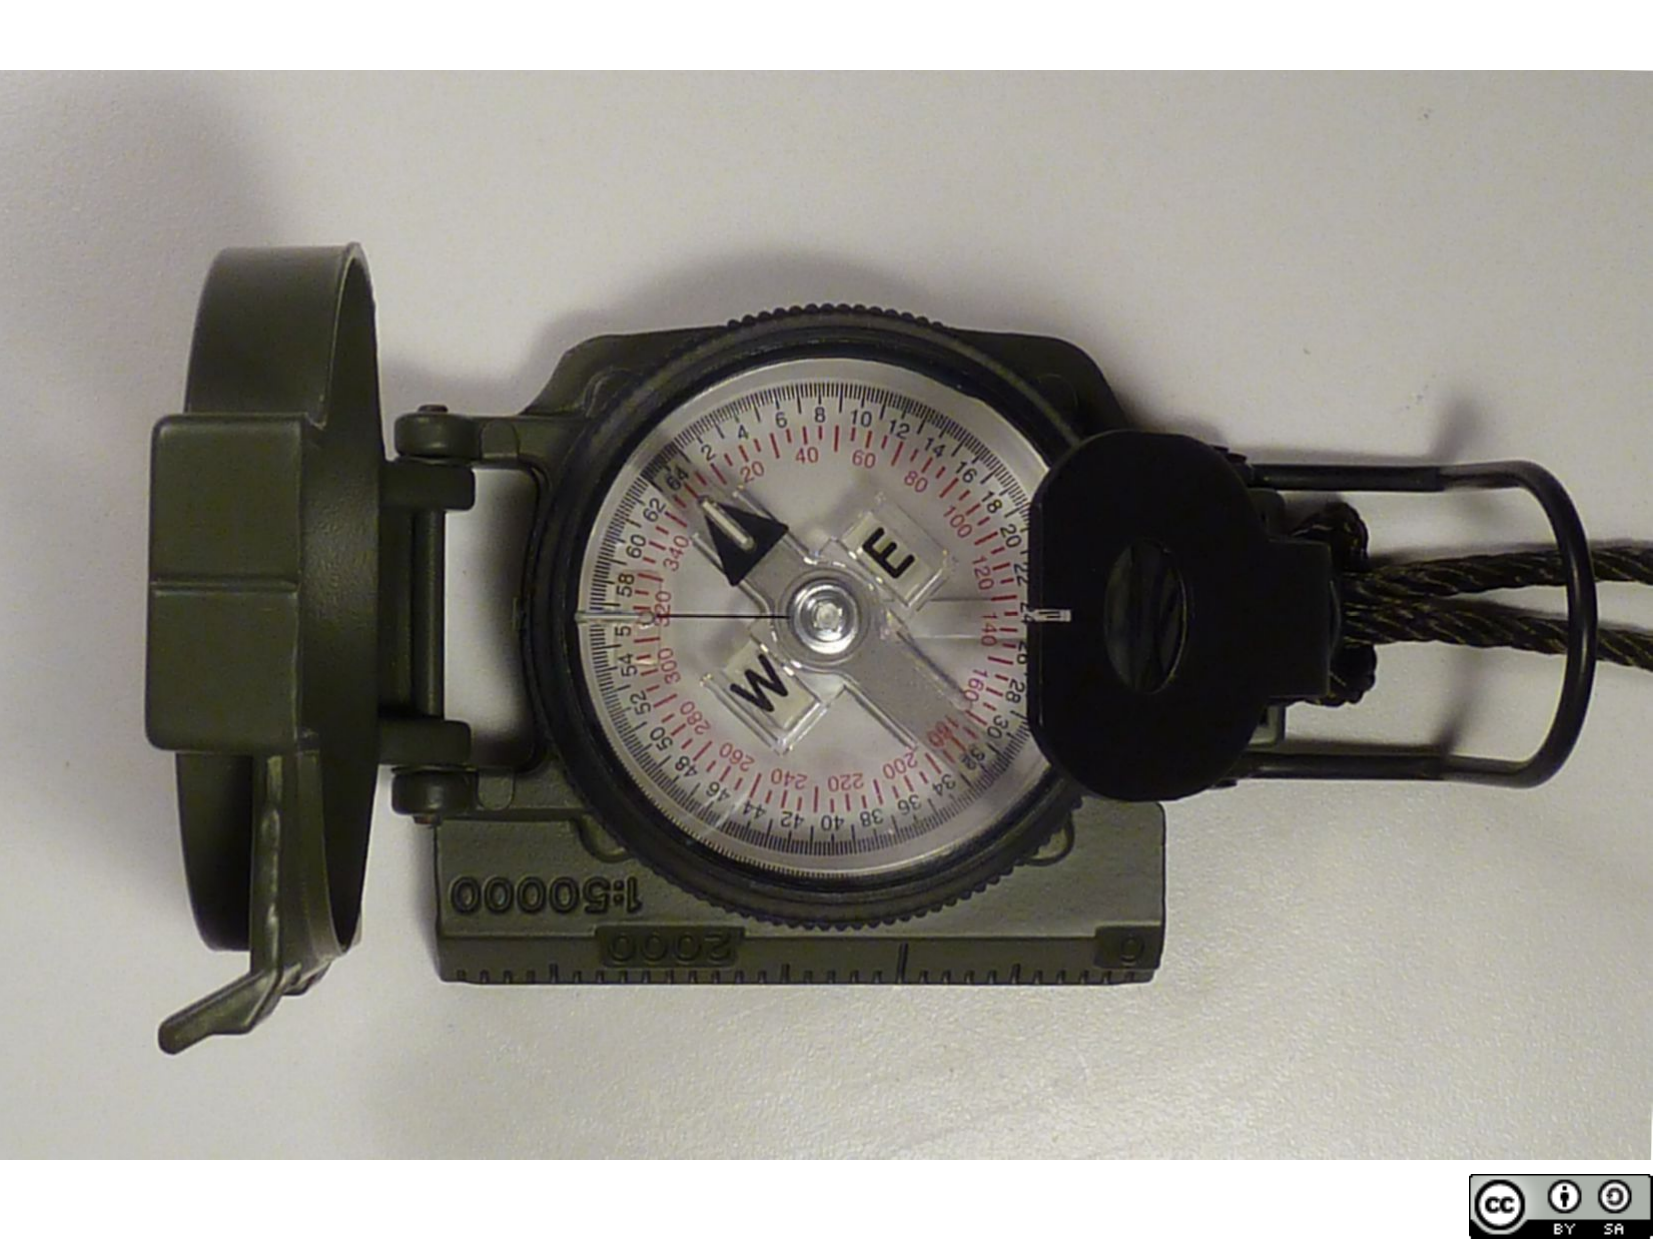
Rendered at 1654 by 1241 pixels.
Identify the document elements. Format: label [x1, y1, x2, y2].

picture [1469, 1174, 1653, 1239]
picture [0, 70, 1653, 1160]
